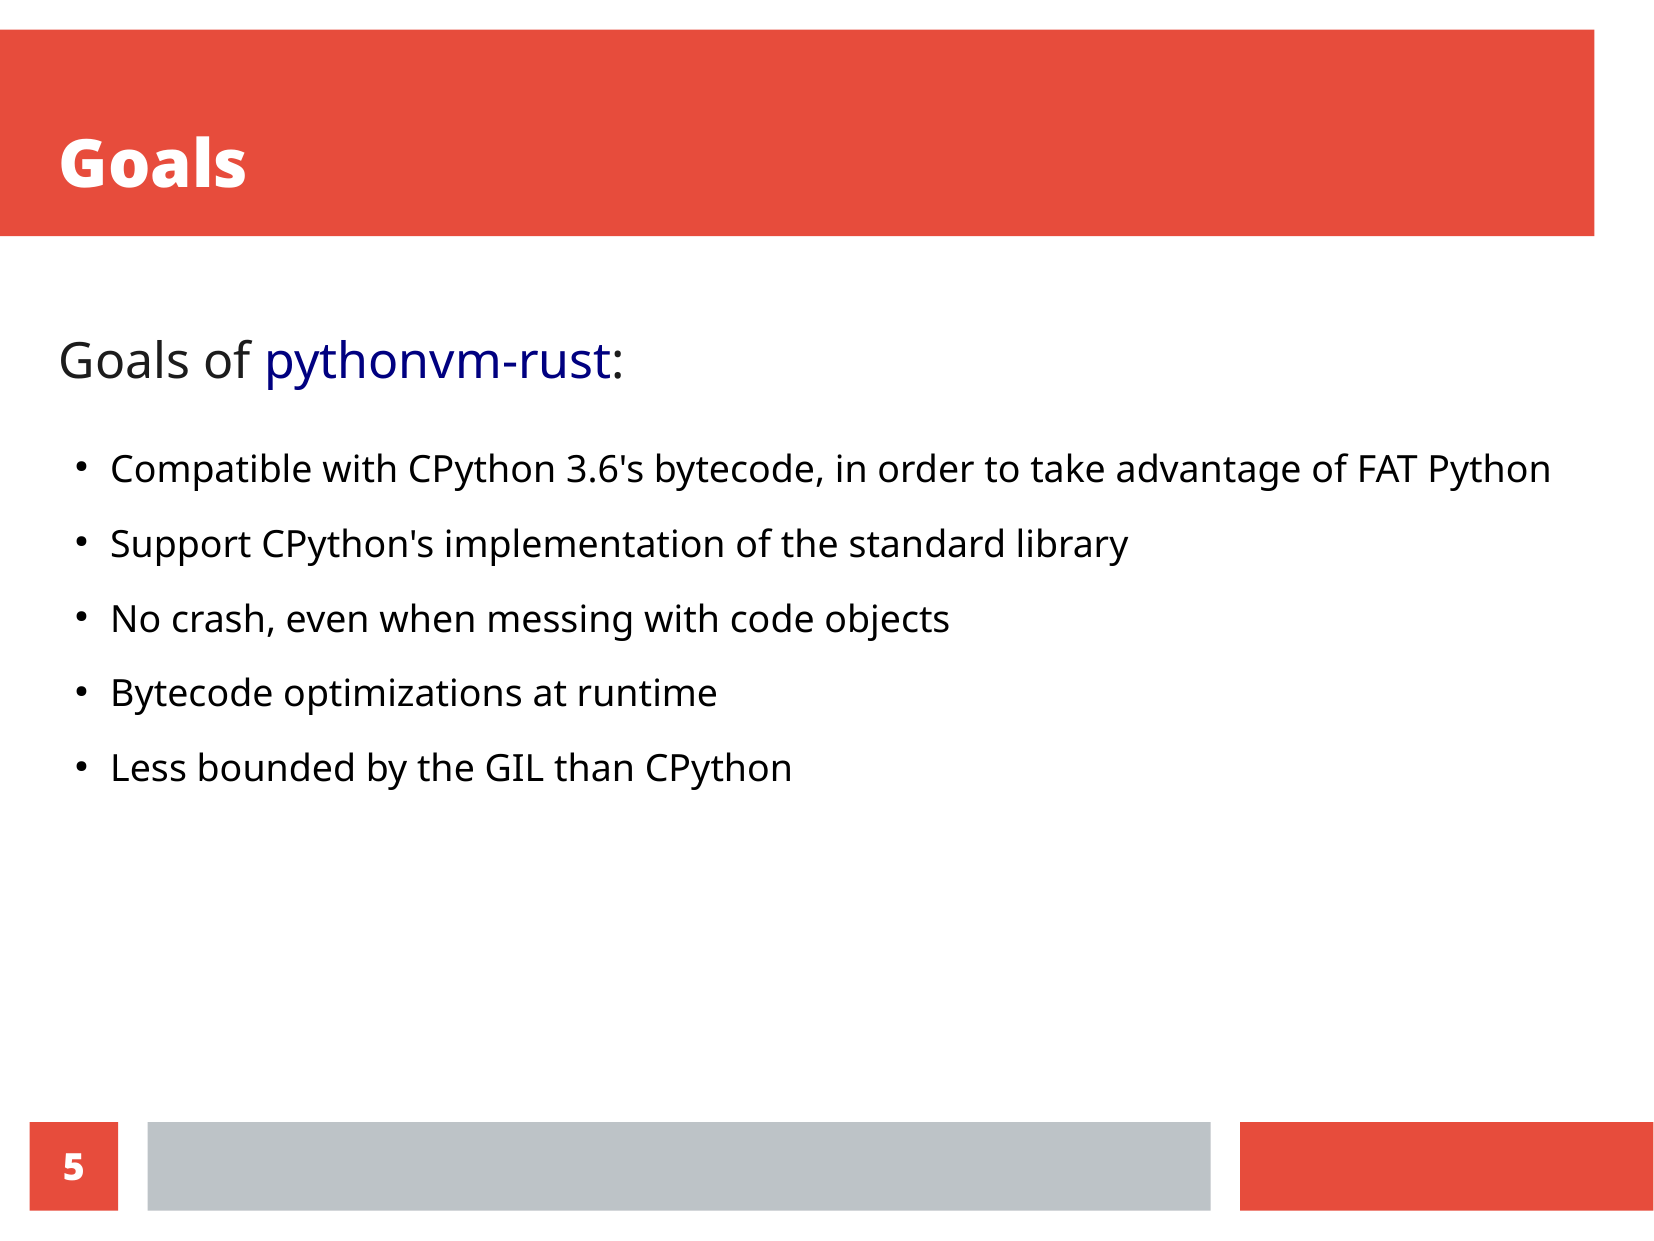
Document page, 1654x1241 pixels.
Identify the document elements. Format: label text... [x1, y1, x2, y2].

list Goals of pythonvm-rust: [59, 324, 1565, 406]
text_box Compatible with CPython 3.6's bytecode, in order to take advantage of FAT Python Support CPython's implementation of the standard library No crash, even when messing with code objects Bytecode optimizations at runtime Less bounded by the GIL than CPython [60, 435, 1591, 782]
title Goals [59, 59, 1595, 207]
